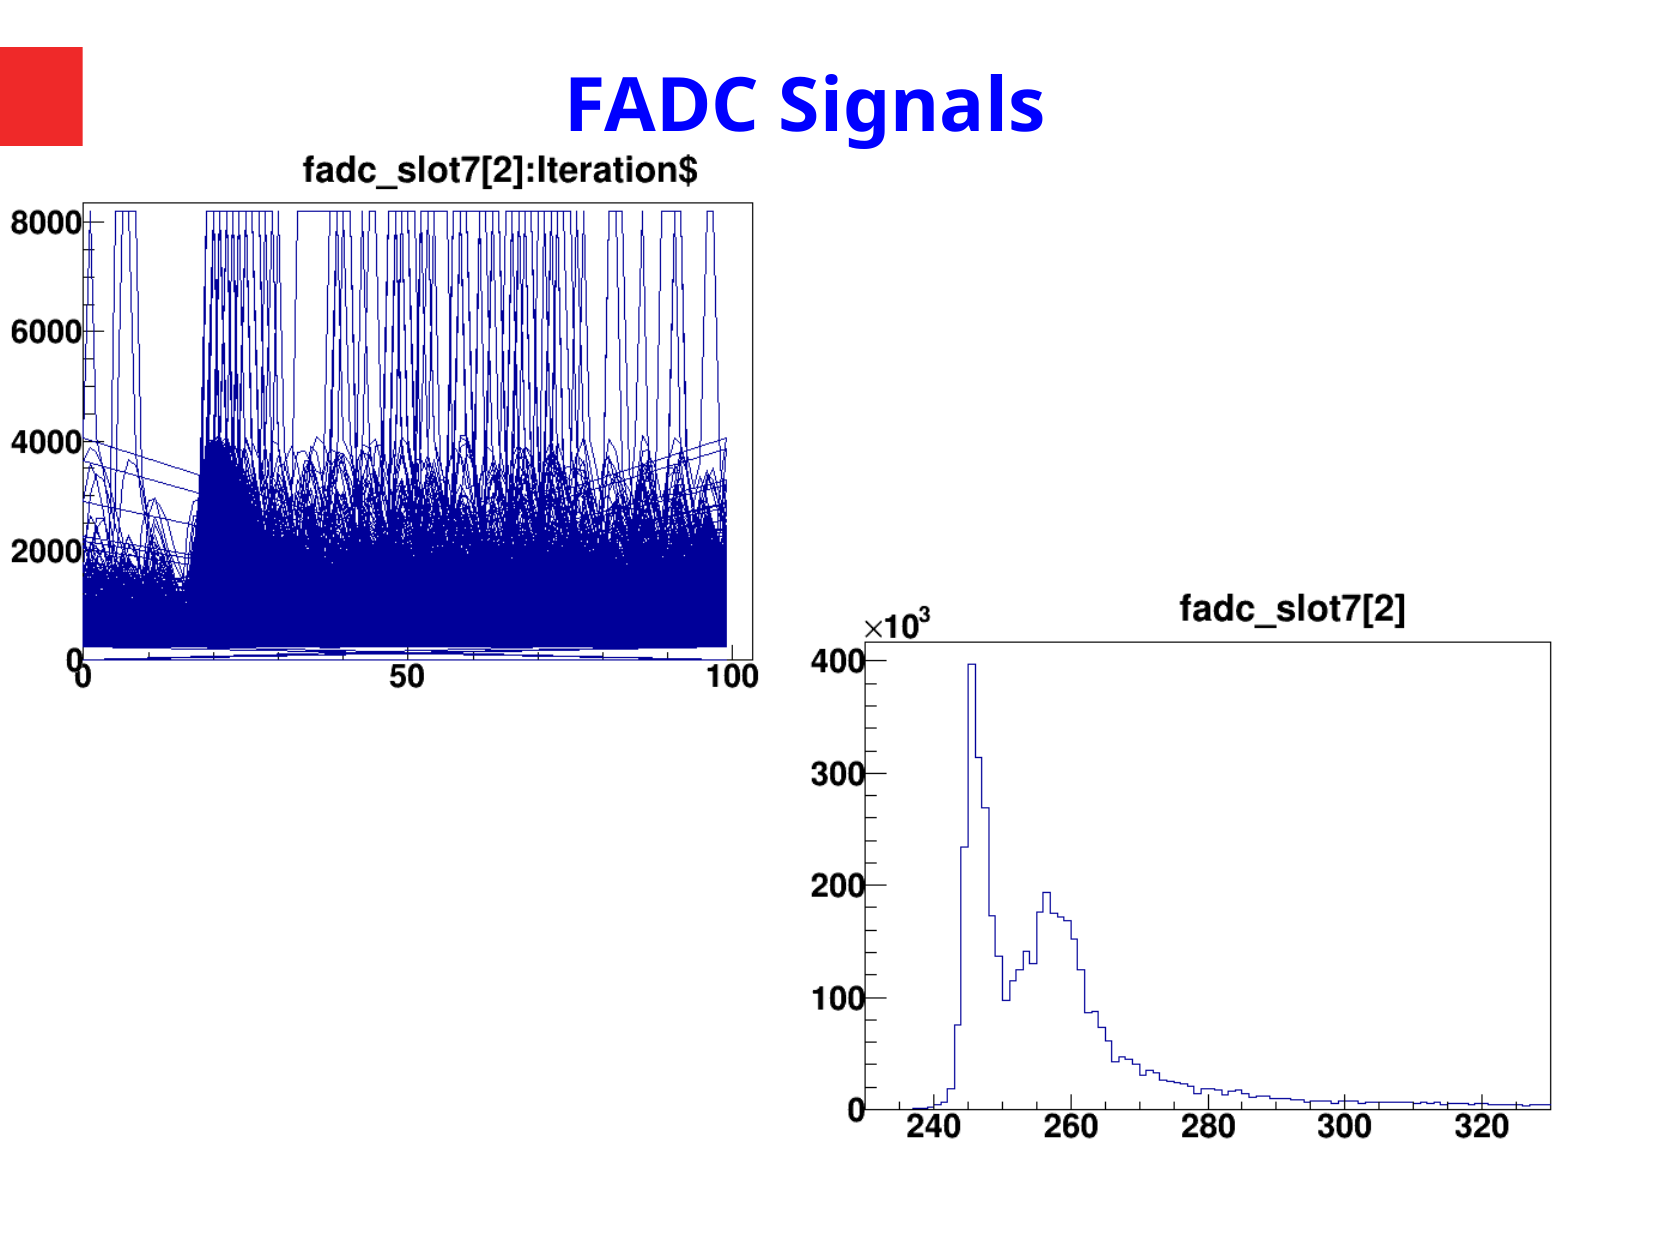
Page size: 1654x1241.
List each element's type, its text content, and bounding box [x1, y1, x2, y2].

title FADC Signals [88, 51, 1542, 154]
picture [0, 146, 1636, 1169]
